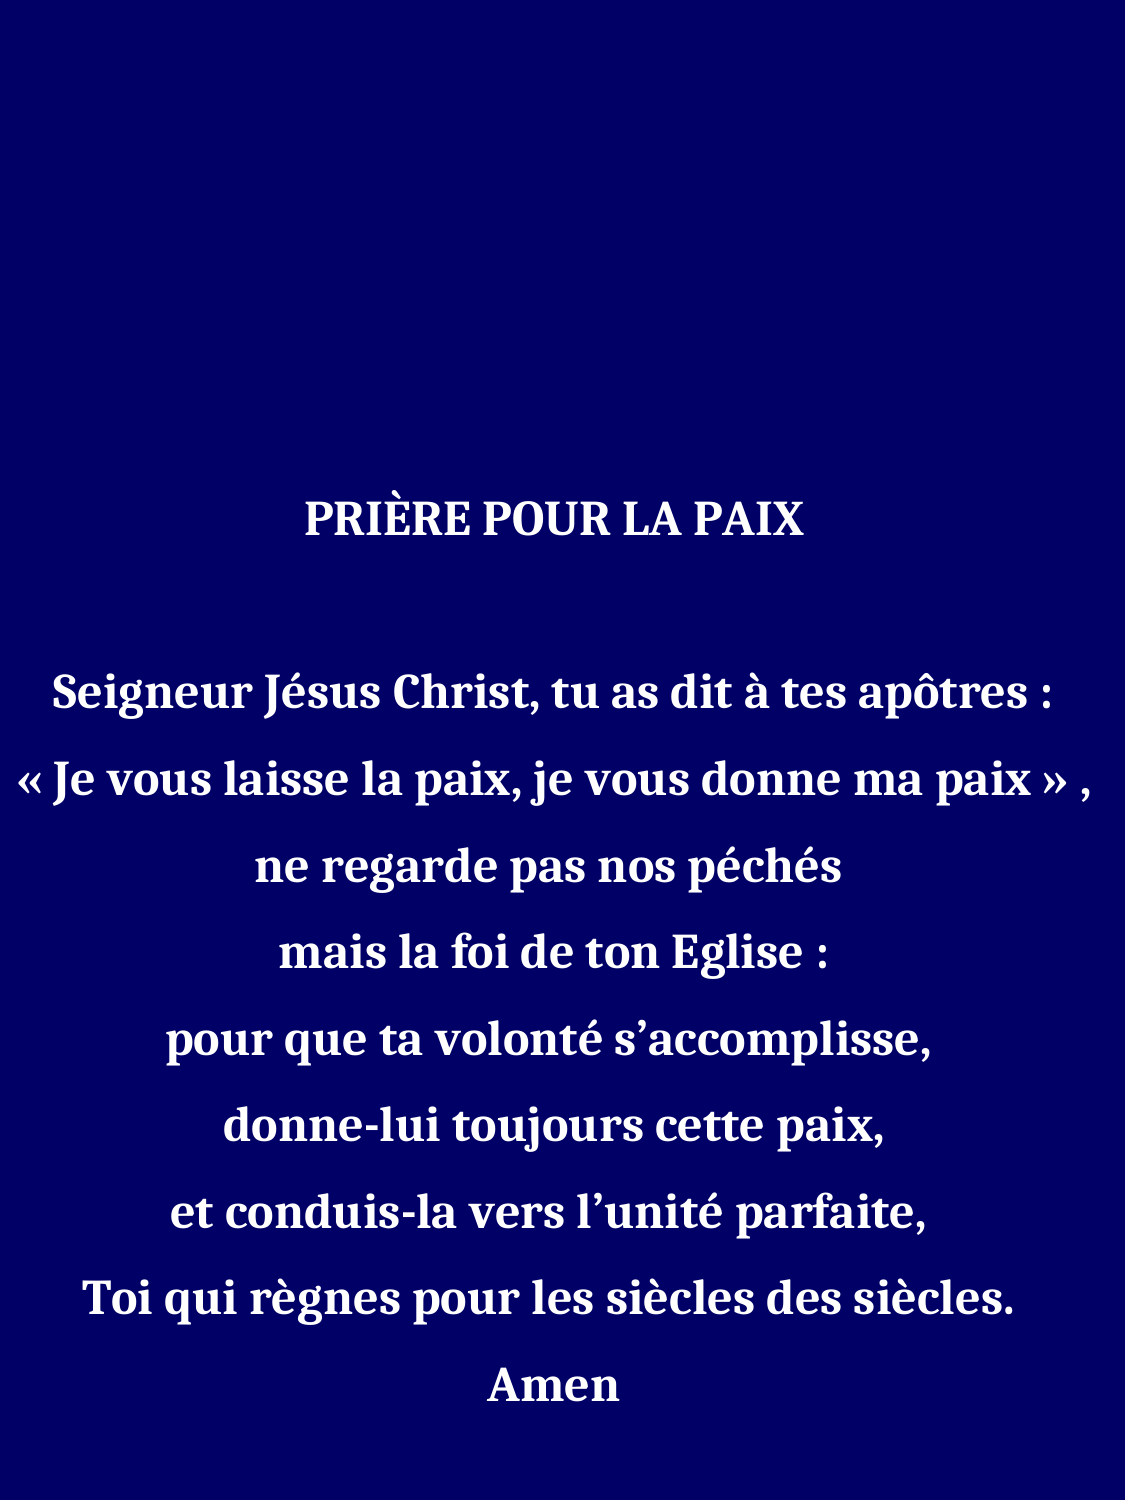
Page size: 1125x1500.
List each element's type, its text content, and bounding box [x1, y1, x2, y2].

text_box PRIÈRE POUR LA PAIX Seigneur Jésus Christ, tu as dit à tes apôtres : « Je vous laisse la paix, je vous donne ma paix » , ne regarde pas nos péchés mais la foi de ton Eglise : pour que ta volonté s’accomplisse, donne-lui toujours cette paix, et conduis-la vers l’unité parfaite, Toi qui règnes pour les siècles des siècles. Amen [0, 478, 1125, 1419]
